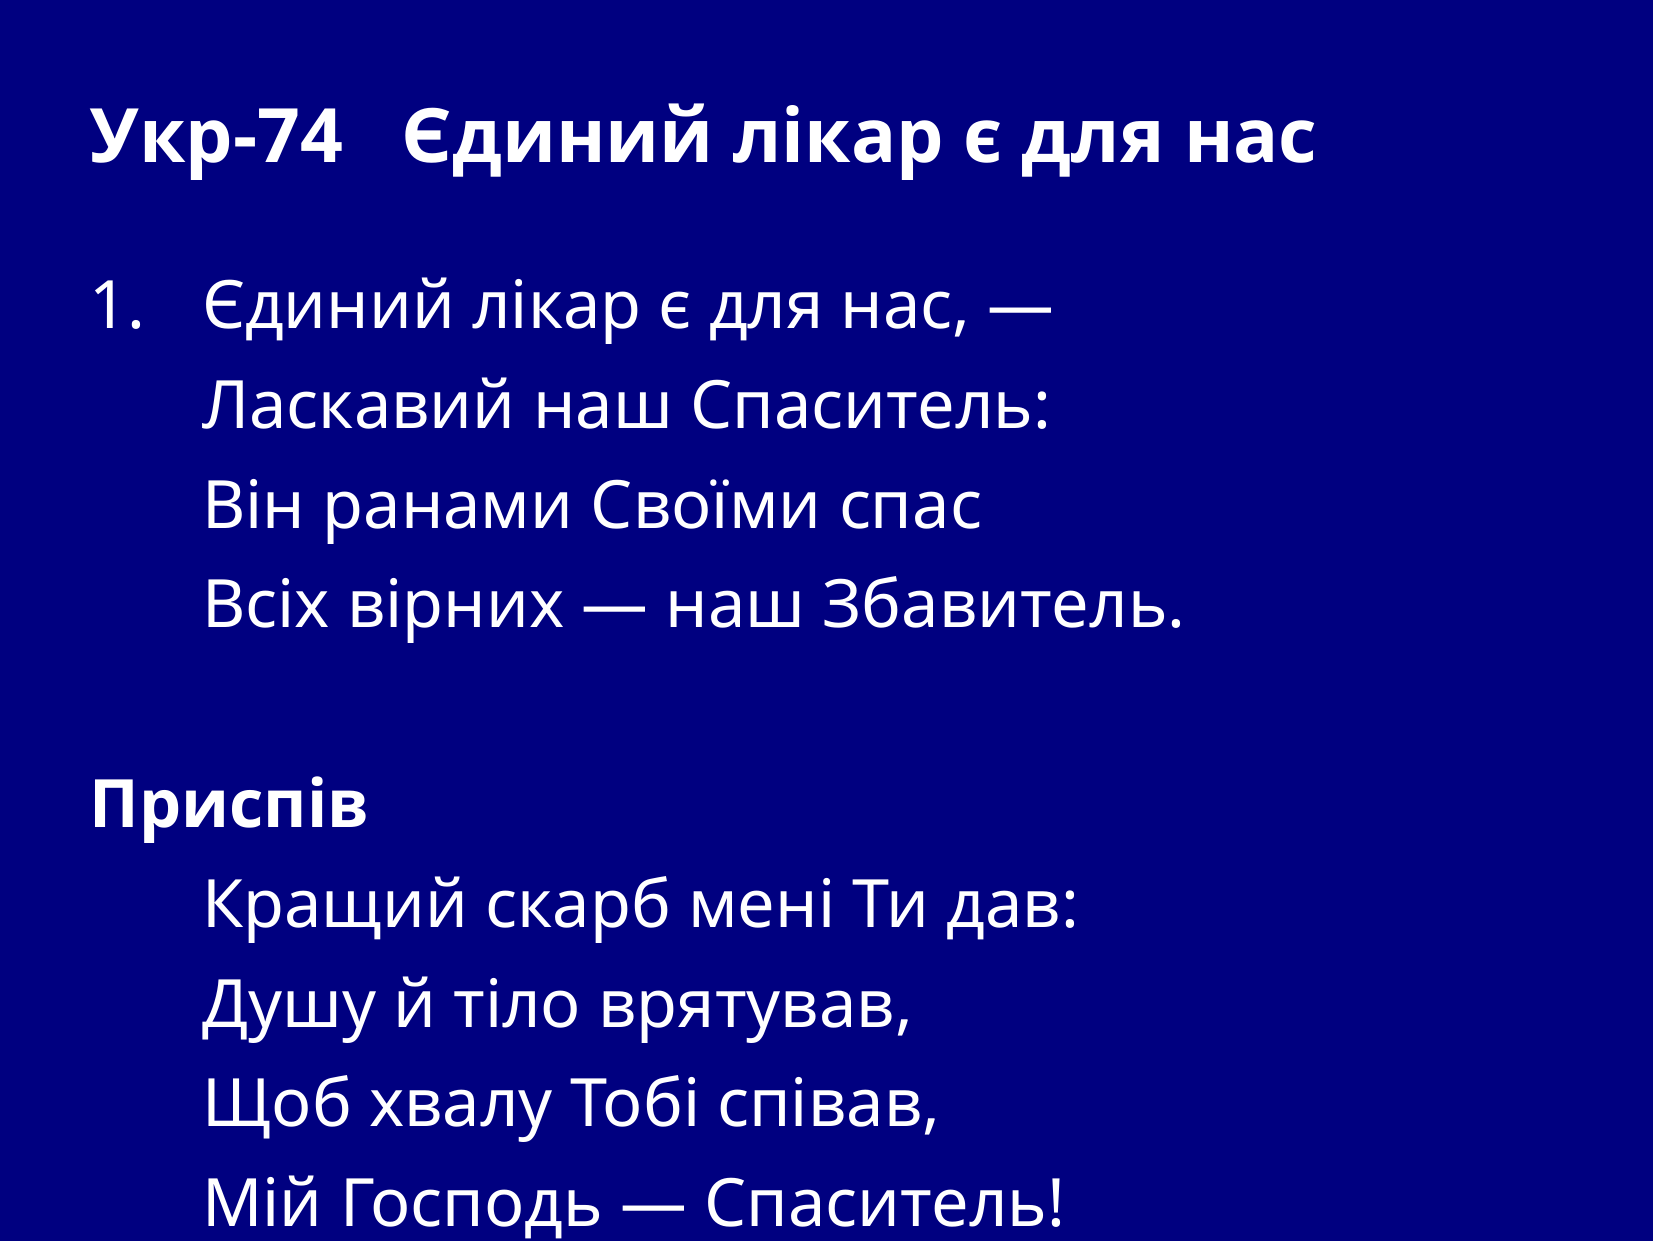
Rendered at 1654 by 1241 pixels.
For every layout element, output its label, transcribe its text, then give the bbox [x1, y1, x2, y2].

text_box 1. Єдиний лікар є для нас, ― Ласкавий наш Спаситель: Він ранами Своїми спас Всіх вірних ― наш Збавитель. Приспів Кращий скарб мені Ти дав: Душу й тіло врятував, Щоб хвалу Тобі співав, Мій Господь ― Спаситель! [75, 188, 1576, 1163]
text_box Укр-74 Єдиний лікар є для нас [75, 75, 1576, 188]
